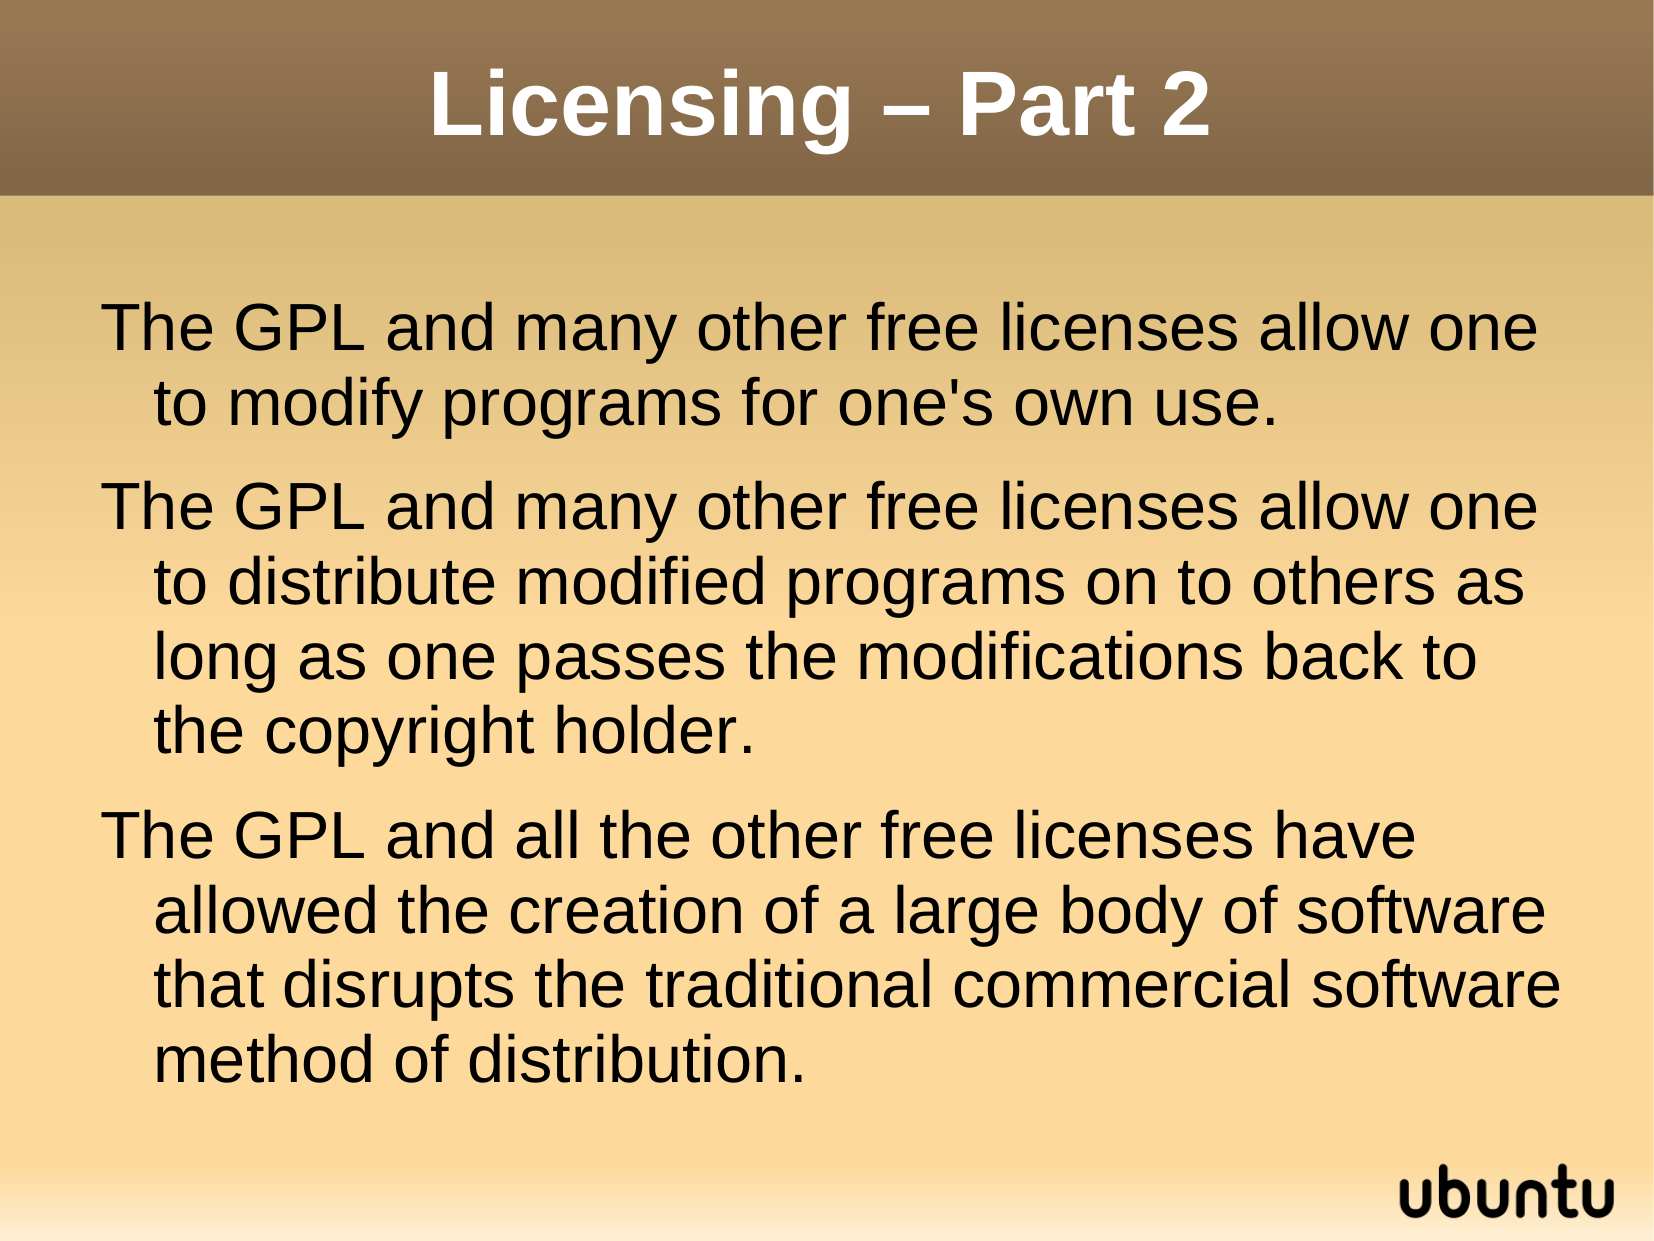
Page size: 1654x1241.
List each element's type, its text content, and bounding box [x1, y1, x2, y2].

picture [0, 0, 1654, 1241]
list The GPL and many other free licenses allow one to modify programs for one's own use. The GPL and many other free licenses allow one to distribute modified programs on to others as long as one passes the modifications back to the copyright holder. The GPL and all the other free licenses have allowed the creation of a large body of software that disrupts the traditional commercial software method of distribution. [82, 290, 1571, 1097]
title Licensing – Part 2 [76, 7, 1565, 200]
